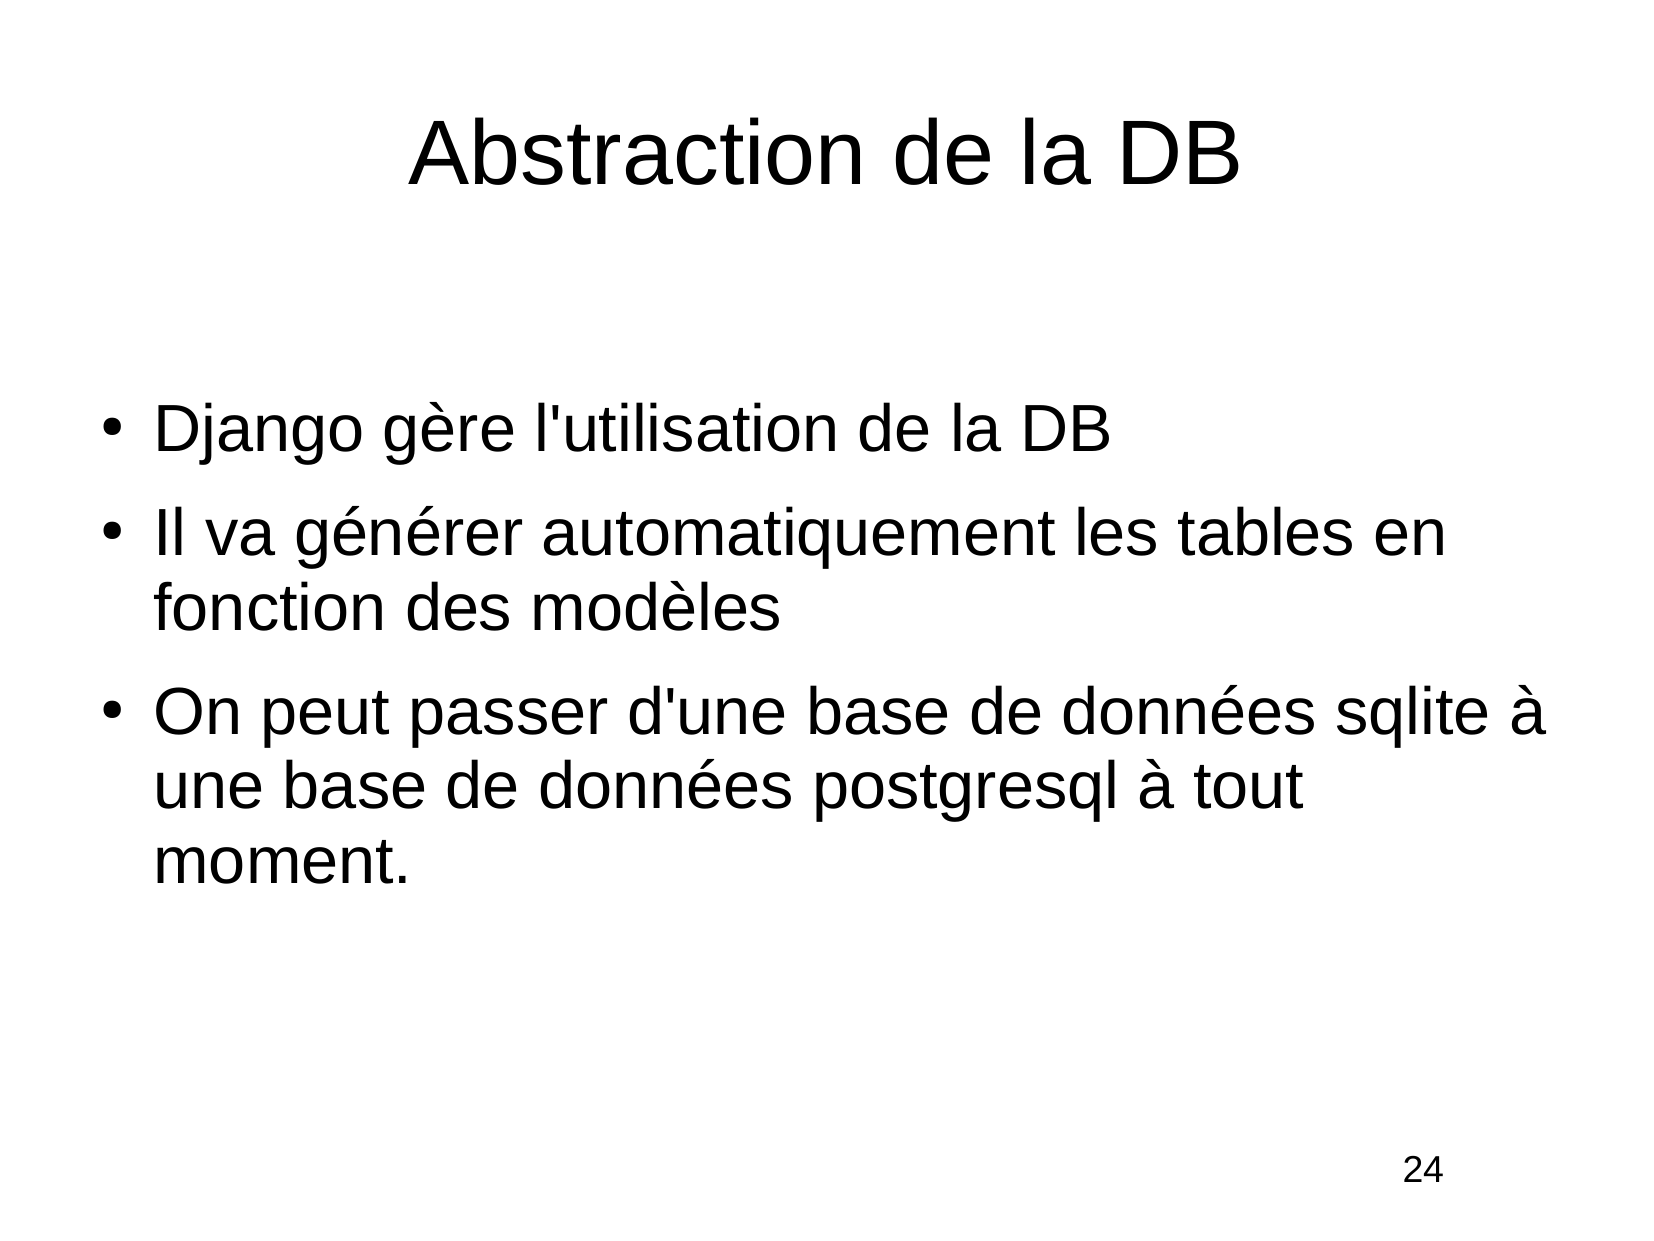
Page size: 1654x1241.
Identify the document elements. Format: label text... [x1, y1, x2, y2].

list Django gère l'utilisation de la DB Il va générer automatiquement les tables en fonction des modèles On peut passer d'une base de données sqlite à une base de données postgresql à tout moment. [82, 390, 1571, 928]
title Abstraction de la DB [82, 49, 1571, 257]
